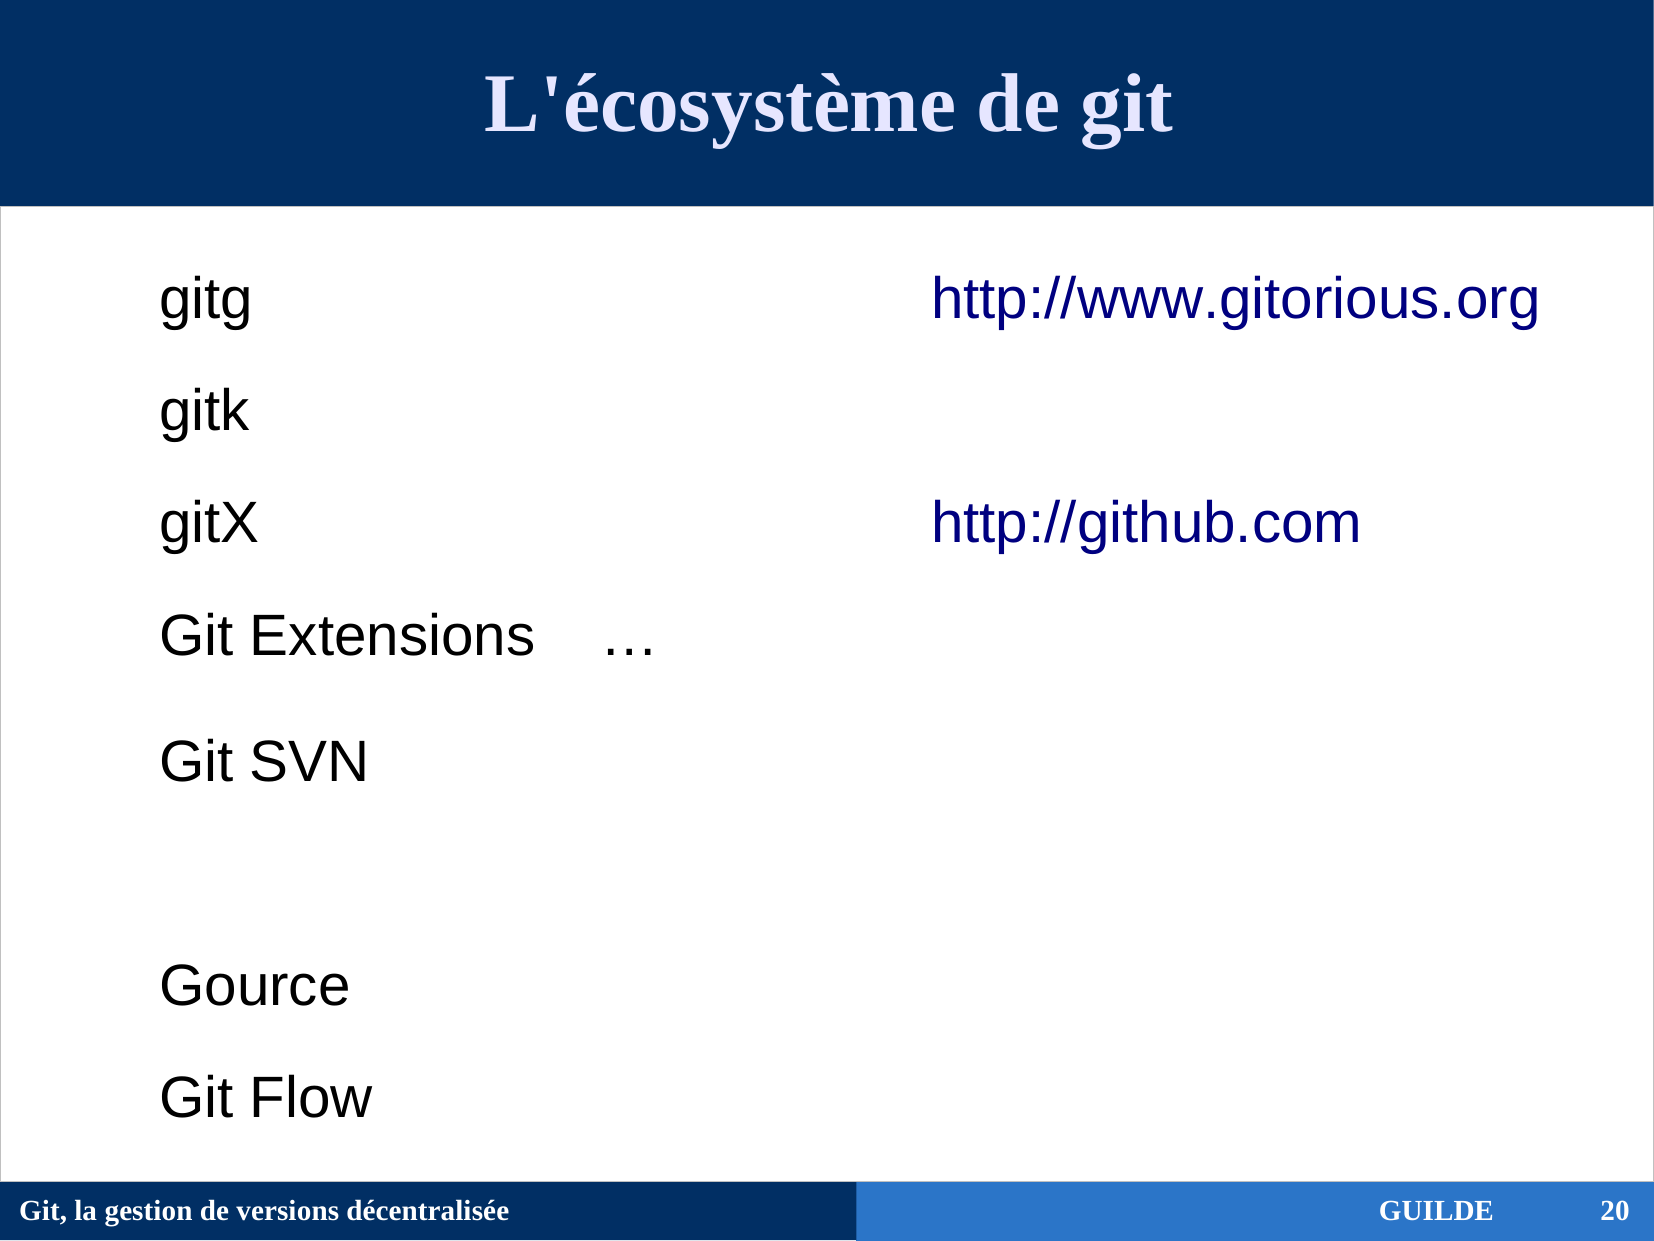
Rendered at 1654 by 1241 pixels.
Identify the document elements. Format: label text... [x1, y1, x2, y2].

list Git SVN Gource Git Flow [88, 728, 824, 1151]
list gitg gitk gitX Git Extensions … [88, 265, 824, 689]
list http://www.gitorious.org http://github.com [860, 265, 1596, 689]
title L'écosystème de git [123, 0, 1536, 208]
